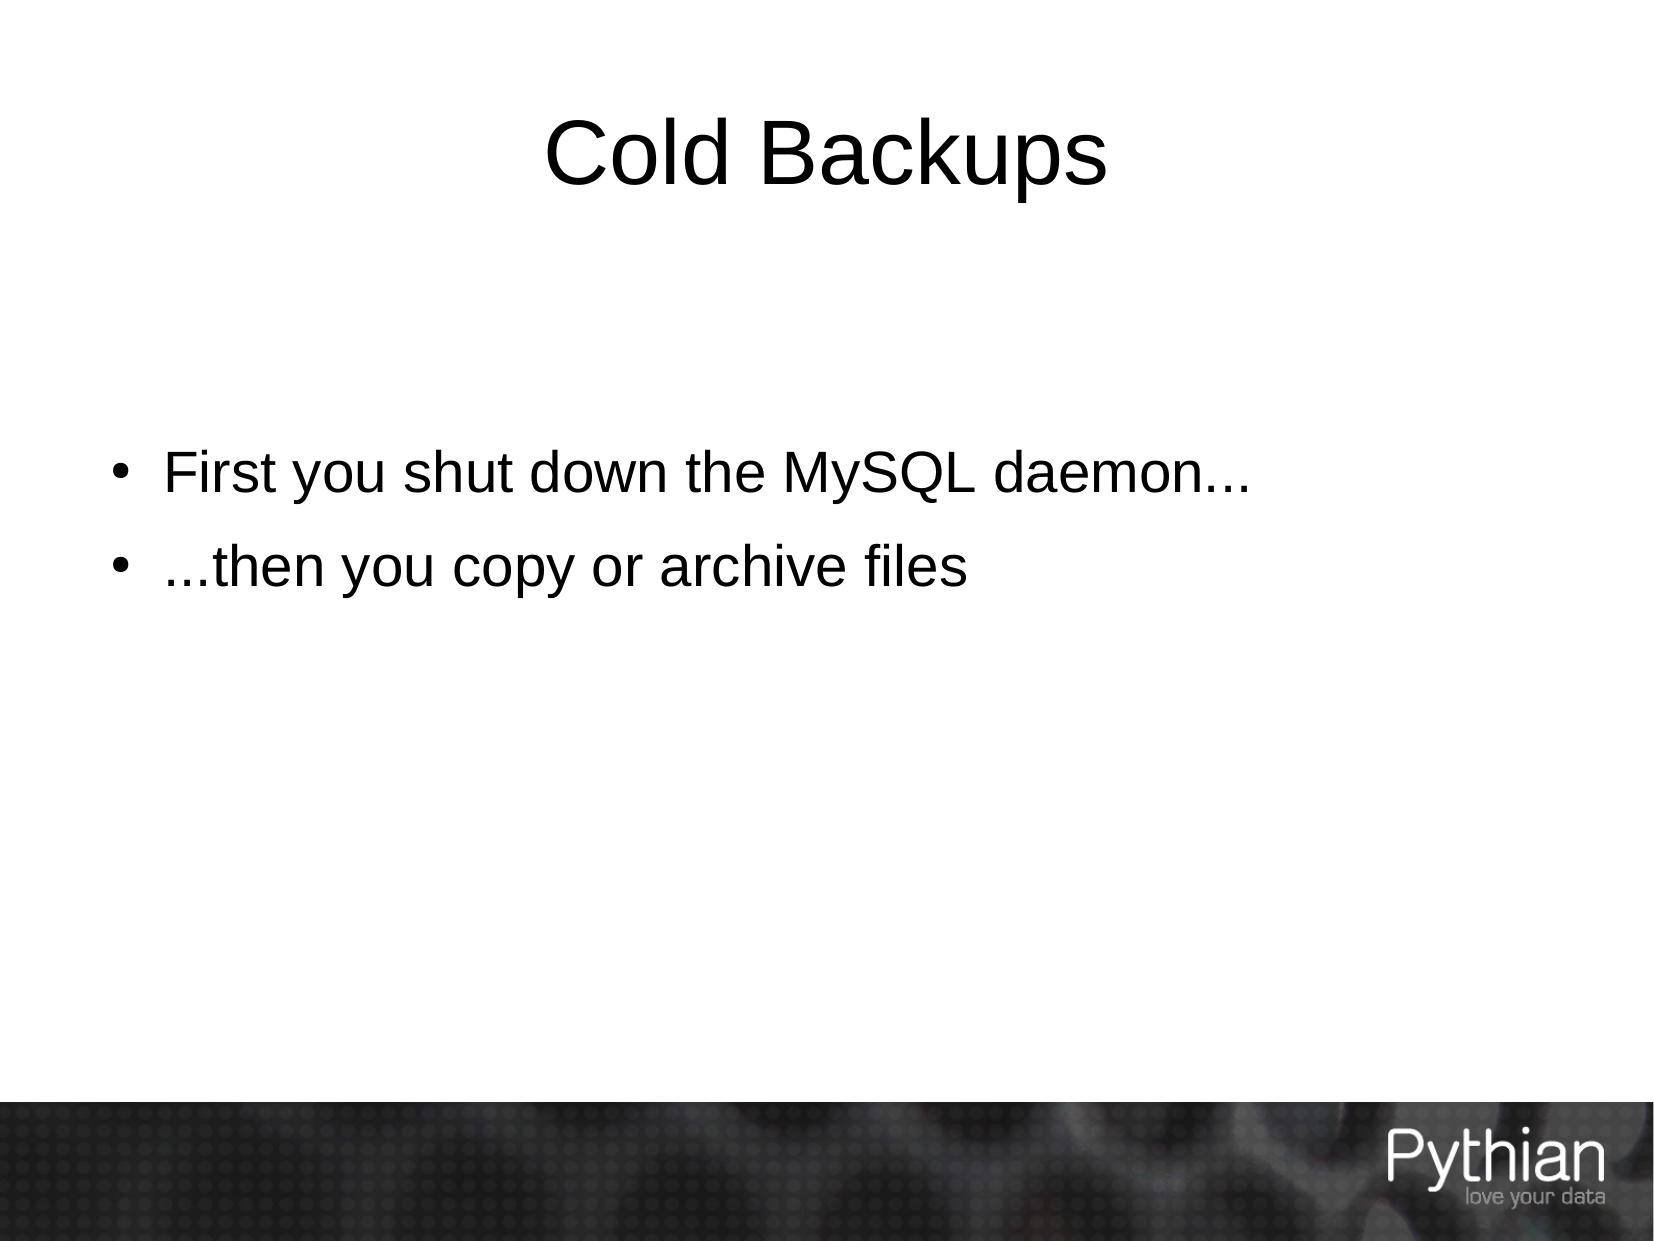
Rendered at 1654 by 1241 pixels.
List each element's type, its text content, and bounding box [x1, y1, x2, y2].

title Cold Backups [82, 49, 1571, 257]
picture [0, 1102, 1654, 1241]
list First you shut down the MySQL daemon... ...then you copy or archive files [74, 344, 1654, 1127]
